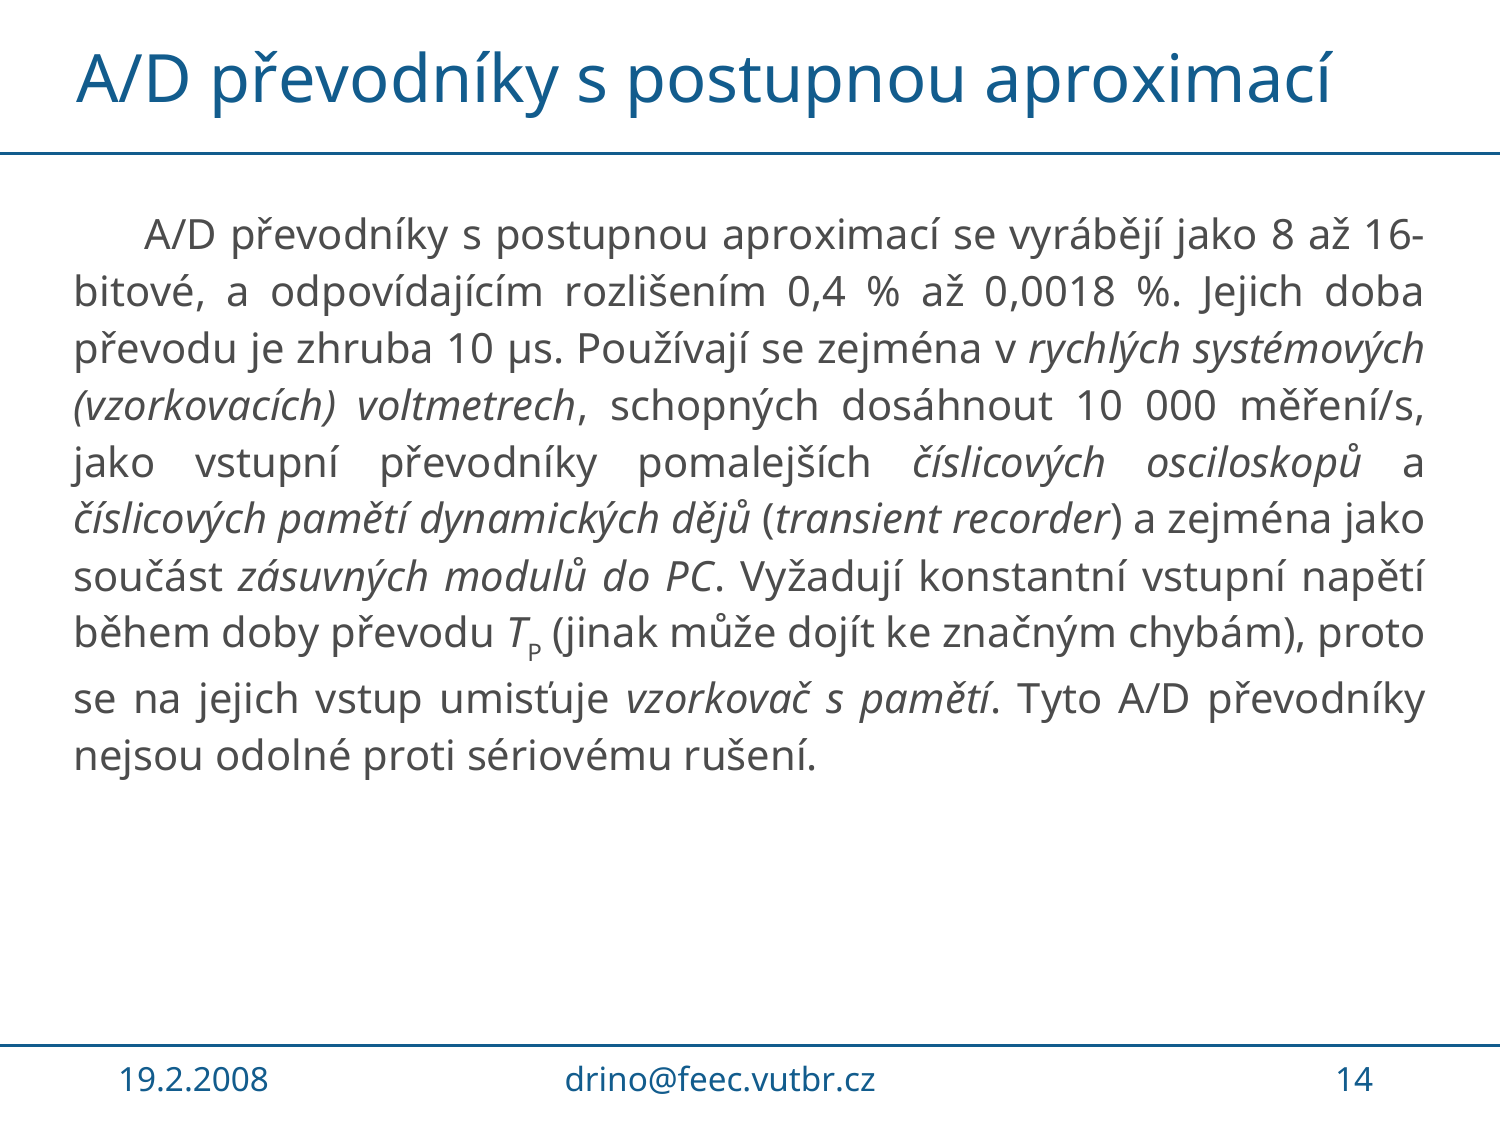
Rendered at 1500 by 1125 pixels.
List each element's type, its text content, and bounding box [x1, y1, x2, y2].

text_box 20 [1075, 1049, 1388, 1125]
text_box drino@feec.vutbr.cz [454, 1049, 987, 1125]
text_box 19.2.2008 [103, 1049, 432, 1125]
title A/D převodníky s postupnou aproximací [0, 0, 1500, 152]
text_box A/D převodníky s postupnou aproximací se vyrábějí jako 8 až 16-bitové, a odpovídajícím rozlišením 0,4 % až 0,0018 %. Jejich doba převodu je zhruba 10 μs. Používají se zejména v rychlých systémových (vzorkovacích) voltmetrech, schopných dosáhnout 10 000 měření/s, jako vstupní převodníky pomalejších číslicových osciloskopů a číslicových pamětí dynamických dějů (transient recorder) a zejména jako součást zásuvných modulů do PC. Vyžadují konstantní vstupní napětí během doby převodu TP (jinak může dojít ke značným chybám), proto se na jejich vstup umisťuje vzorkovač s pamětí. Tyto A/D převodníky nejsou odolné proti sériovému rušení. [59, 196, 1442, 791]
